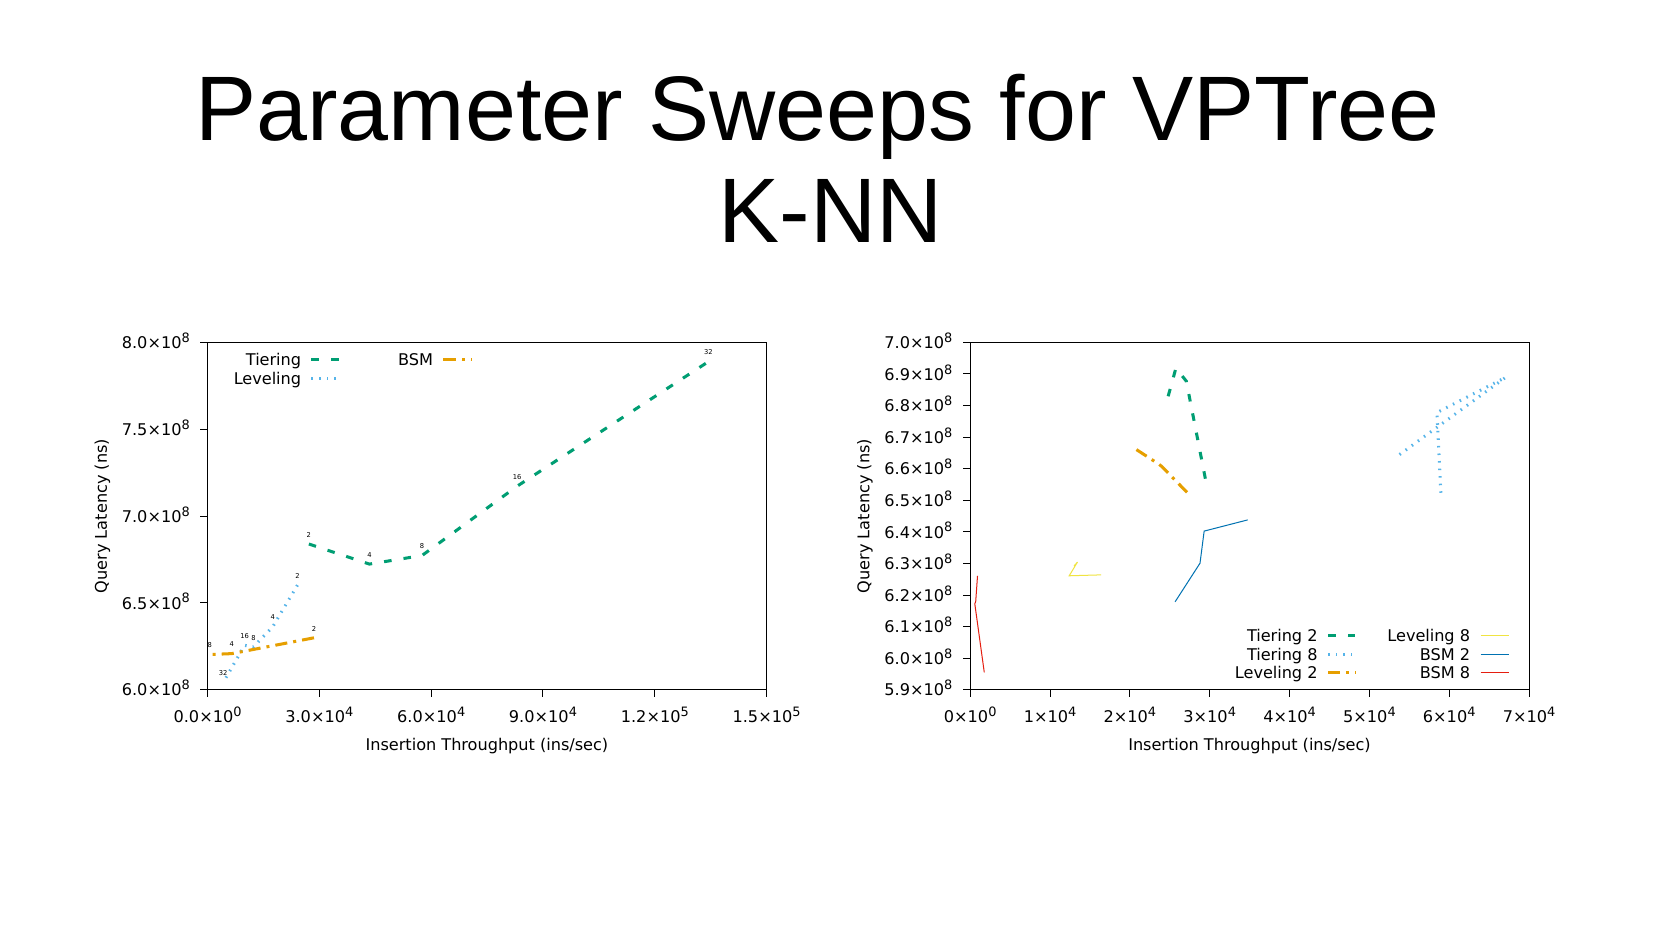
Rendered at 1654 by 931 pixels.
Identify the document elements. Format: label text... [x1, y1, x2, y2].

picture [82, 322, 809, 759]
picture [845, 322, 1572, 759]
title Parameter Sweeps for VPTree K-NN [86, 57, 1576, 263]
